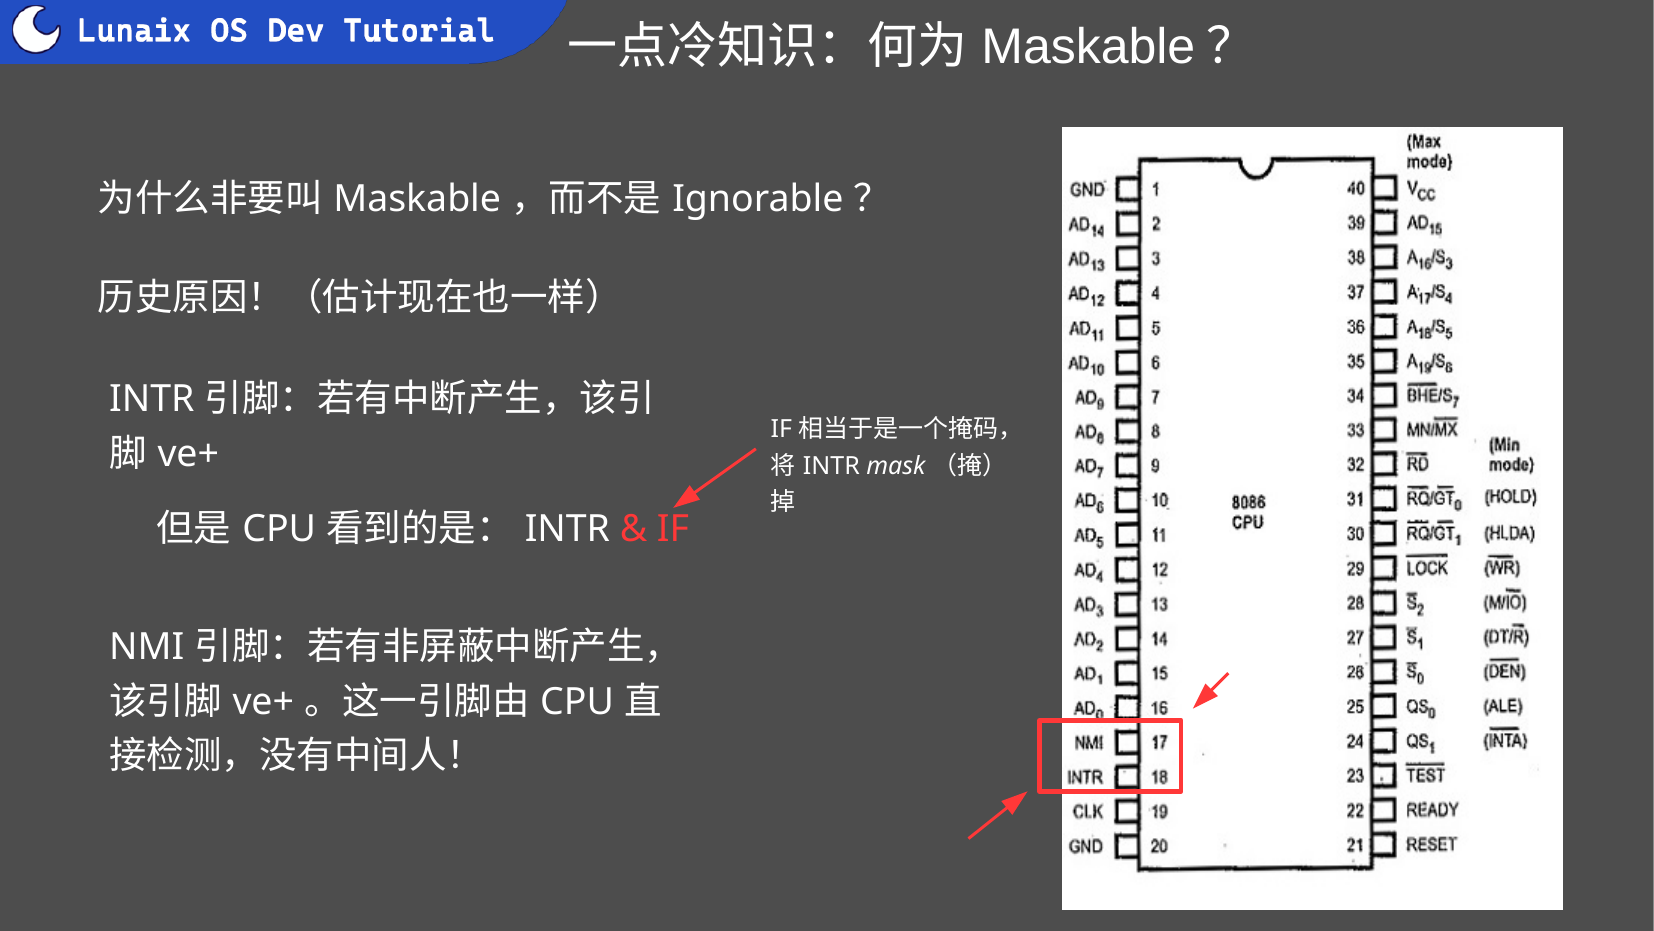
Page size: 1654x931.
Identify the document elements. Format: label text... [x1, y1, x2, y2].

text_box 历史原因！（估计现在也一样） [82, 259, 1016, 331]
picture [0, 0, 1654, 931]
text_box 为什么非要叫Maskable，而不是Ignorable？ [82, 161, 1062, 232]
title 一点冷知识：何为Maskable？ [566, 0, 1654, 83]
text_box INTR引脚：若有中断产生，该引脚ve+ [94, 360, 697, 485]
text_box NMI引脚：若有非屏蔽中断产生，该引脚ve+。这一引脚由CPU直接检测，没有中间人！ [94, 608, 697, 787]
text_box 但是CPU看到的是：INTR & IF [141, 490, 745, 560]
text_box IF相当于是一个掩码，将INTR mask（掩） 掉 [755, 401, 1052, 489]
